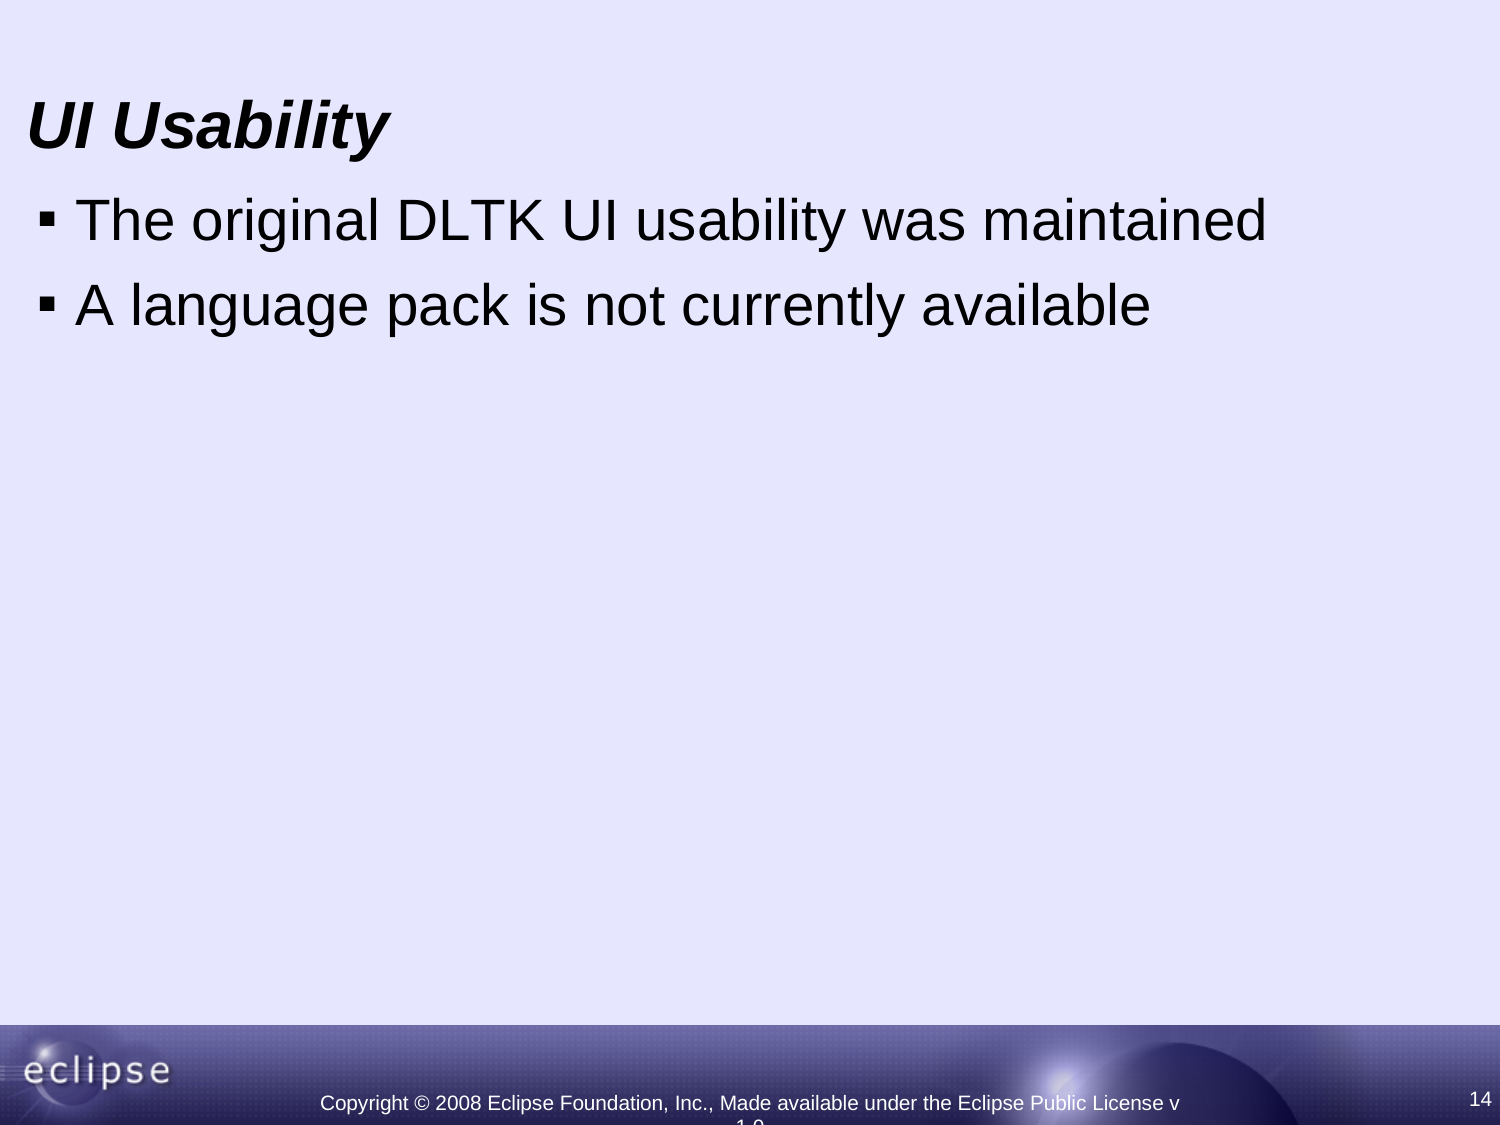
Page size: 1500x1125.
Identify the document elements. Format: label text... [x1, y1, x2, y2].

list The original DLTK UI usability was maintained A language pack is not currently available [37, 187, 1463, 1021]
title UI Usability [26, 84, 1474, 172]
picture [0, 1025, 1500, 1125]
